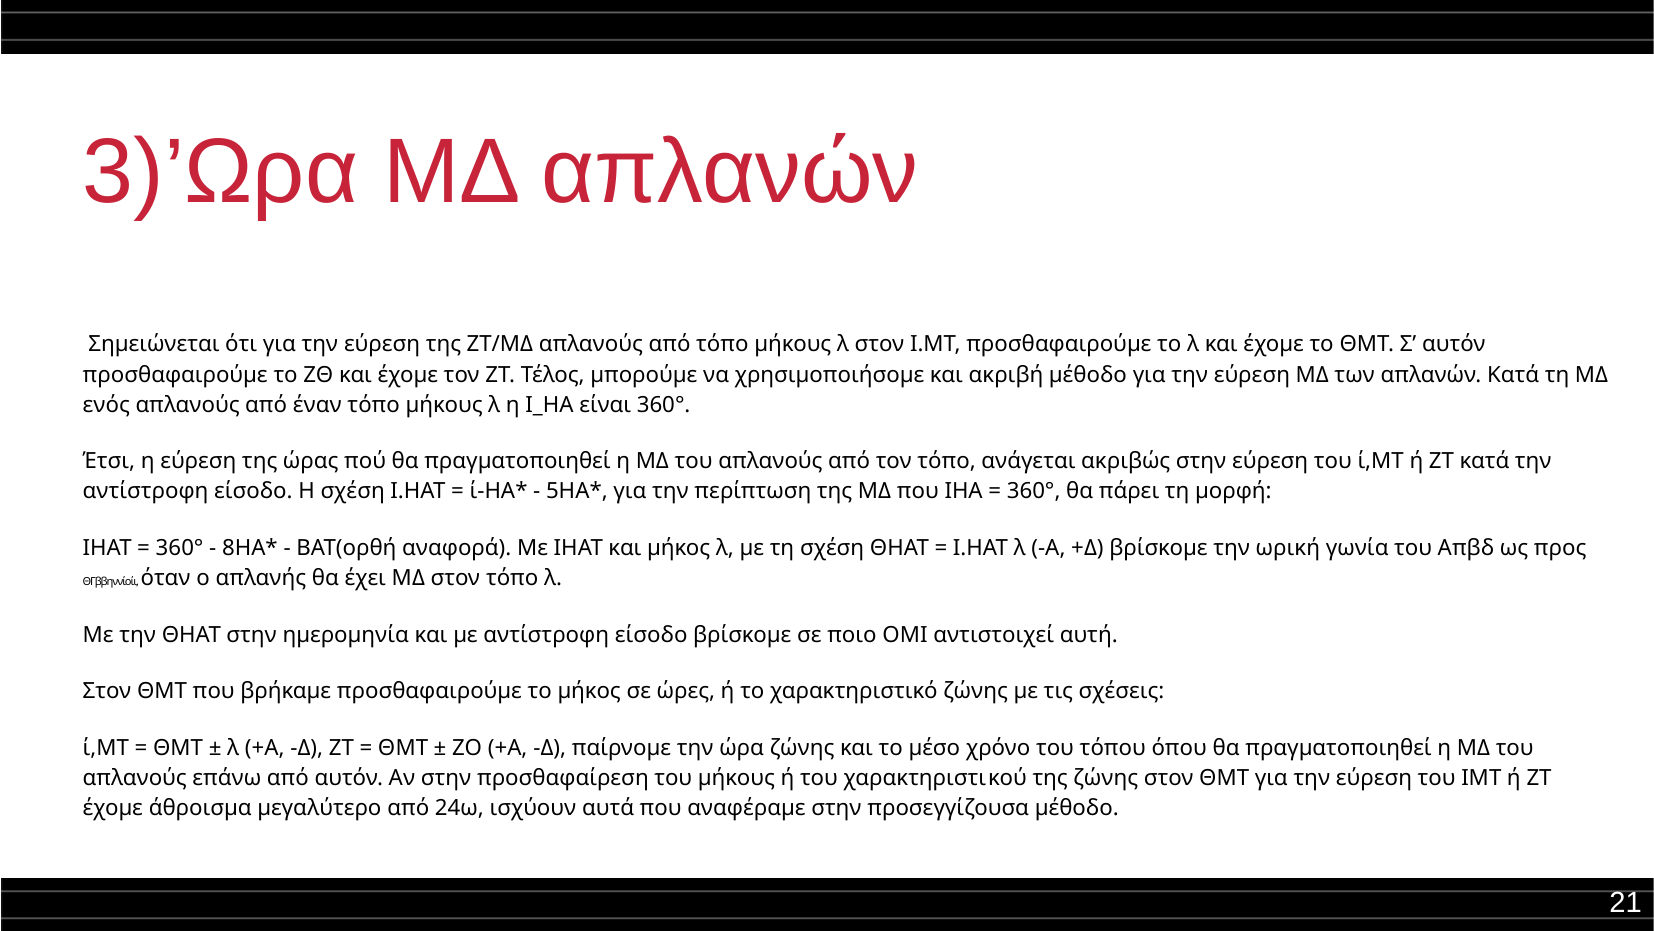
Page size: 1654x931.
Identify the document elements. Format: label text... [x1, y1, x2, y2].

picture [1, 0, 1654, 54]
list Σημειώνεται ότι για την εύρεση της ΖΤ/ΜΔ απλανούς από τόπο μήκους λ στον Ι.ΜΤ, προσθαφαιρούμε το λ και έχομε το ΘΜΤ. Σ’ αυτόν προσθαφαιρούμε το ΖΘ και έχομε τον ΖΤ. Τέλος, μπορούμε να χρησιμοποιήσομε και ακριβή μέθοδο για την εύρεση ΜΔ των απλανών. Κατά τη ΜΔ ενός απλανούς από έναν τόπο μήκους λ η Ι_ΗΑ είναι 360°. Έτσι, η εύρεση της ώρας πού θα πραγματοποιηθεί η ΜΔ του απλανούς από τον τόπο, ανάγεται ακριβώς στην εύρεση του ί,ΜΤ ή ΖΤ κατά την αντίστροφη είσοδο. Η σχέση Ι.ΗΑΤ = ί-ΗΑ* - 5ΗΑ*, για την περίπτωση της ΜΔ που ΙΗΑ = 360°, θα πάρει τη μορφή: ΙΗΑΤ = 360° - 8ΗΑ* - ΒΑΤ(ορθή αναφορά). Με ΙΗΑΤ και μήκος λ, με τη σχέση ΘΗΑΤ = Ι.ΗΑΤ λ (-Α, +Δ) βρίσκομε την ωρική γωνία του Απβδ ως προς ΘΓββηννίοίι, όταν ο απλανής θα έχει ΜΔ στον τόπο λ. Με την ΘΗΑΤ στην ημερομηνία και με αντίστροφη είσοδο βρίσκομε σε ποιο ΟΜΙ αντιστοιχεί αυτή. Στον ΘΜΤ που βρήκαμε προσθαφαιρούμε το μήκος σε ώρες, ή το χαρακτηριστικό ζώνης με τις σχέσεις: ί,ΜΤ = ΘΜΤ ± λ (+Α, -Δ), ΖΤ = ΘΜΤ ± ΖΟ (+Α, -Δ), παίρνομε την ώρα ζώνης και το μέσο χρόνο του τόπου όπου θα πραγματοποιηθεί η ΜΔ του απλανούς επάνω από αυτόν. Αν στην προσθαφαίρεση του μήκους ή του χαρακτηριστι­κού της ζώνης στον ΘΜΤ για την εύρεση του ΙΜΤ ή ΖΤ έχομε άθροισμα μεγαλύτερο από 24ω, ισχύουν αυτά που αναφέραμε στην προσεγγίζουσα μέθοδο. [82, 271, 1613, 826]
title 3)’Ωρα ΜΔ απλανών [82, 92, 1571, 249]
picture [1, 878, 1654, 931]
